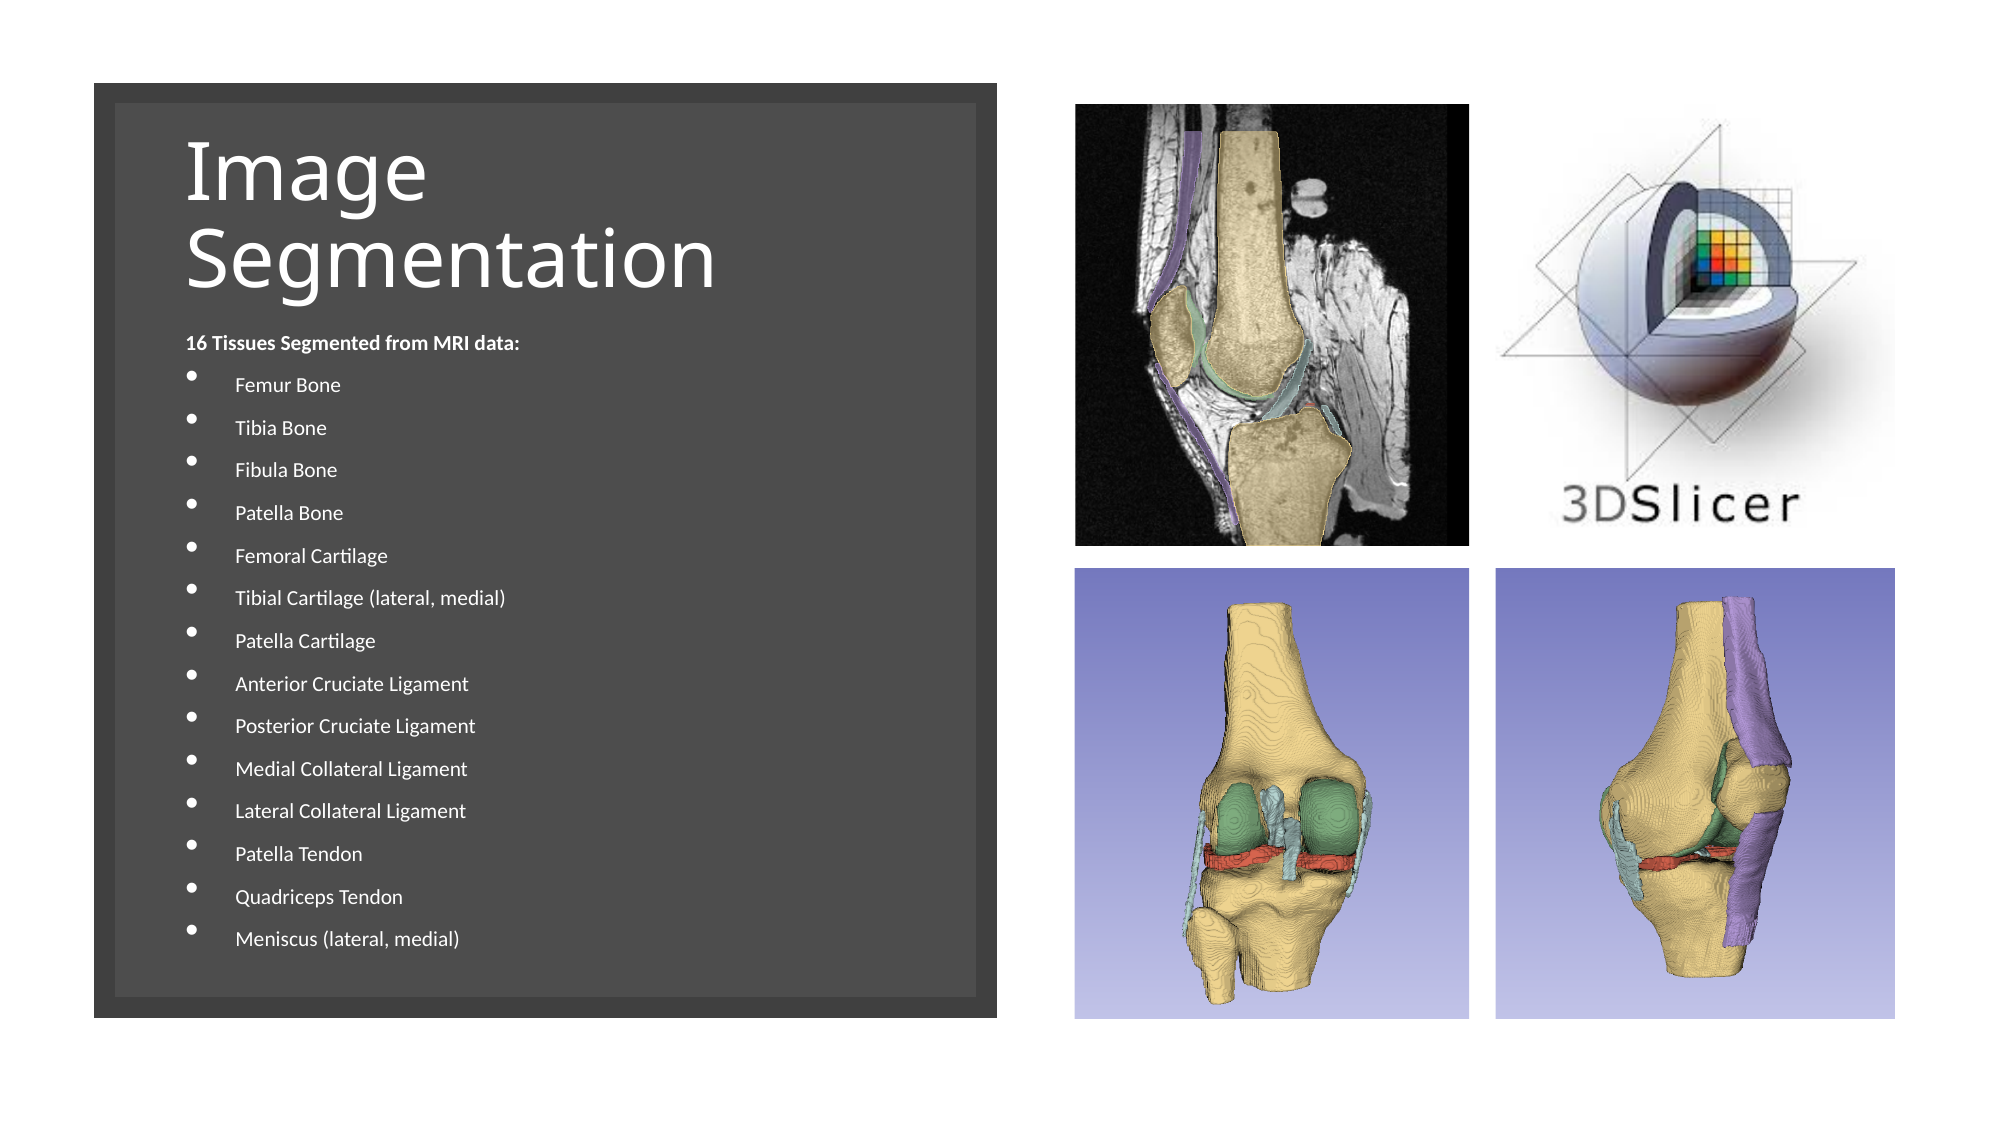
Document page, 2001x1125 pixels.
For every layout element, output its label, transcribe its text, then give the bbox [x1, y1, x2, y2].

text_box 16 Tissues Segmented from MRI data: Femur Bone Tibia Bone Fibula Bone Patella Bone Femoral Cartilage Tibial Cartilage (lateral, medial) Patella Cartilage Anterior Cruciate Ligament Posterior Cruciate Ligament Medial Collateral Ligament Lateral Collateral Ligament Patella Tendon Quadriceps Tendon Meniscus (lateral, medial) [170, 311, 925, 958]
text_box [104, 93, 987, 1008]
picture [1074, 568, 1470, 1019]
title Image Segmentation [170, 122, 925, 311]
picture [1075, 104, 1470, 546]
picture [1495, 104, 1895, 546]
picture [1495, 568, 1895, 1019]
